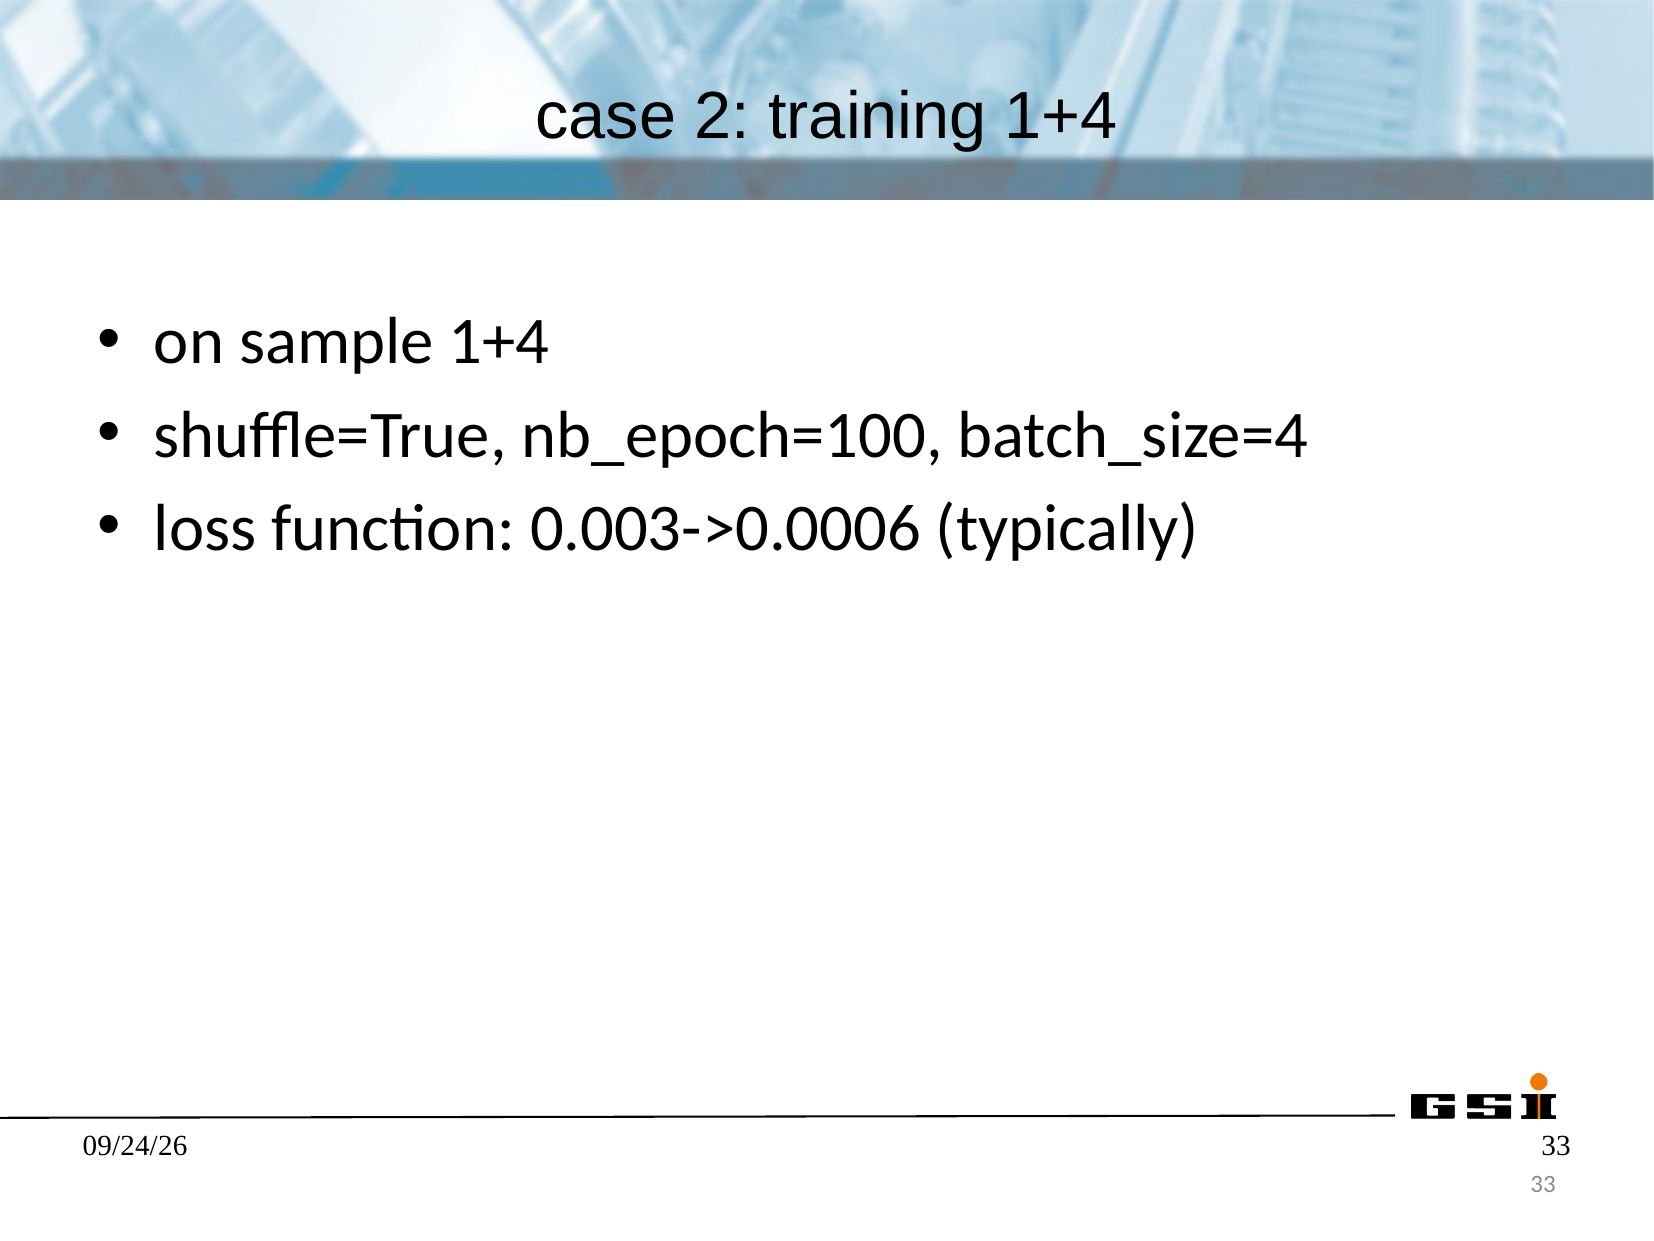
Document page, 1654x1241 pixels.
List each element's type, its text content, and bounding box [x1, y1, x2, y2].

title case 2: training 1+4 [82, 8, 1571, 215]
picture [1411, 1108, 1556, 1119]
picture [0, 0, 1654, 200]
list on sample 1+4 shuffle=True, nb_epoch=100, batch_size=4 loss function: 0.003->0.0006 (typically) [82, 289, 1571, 1108]
slide_number <Foliennummer> [1185, 1149, 1571, 1216]
